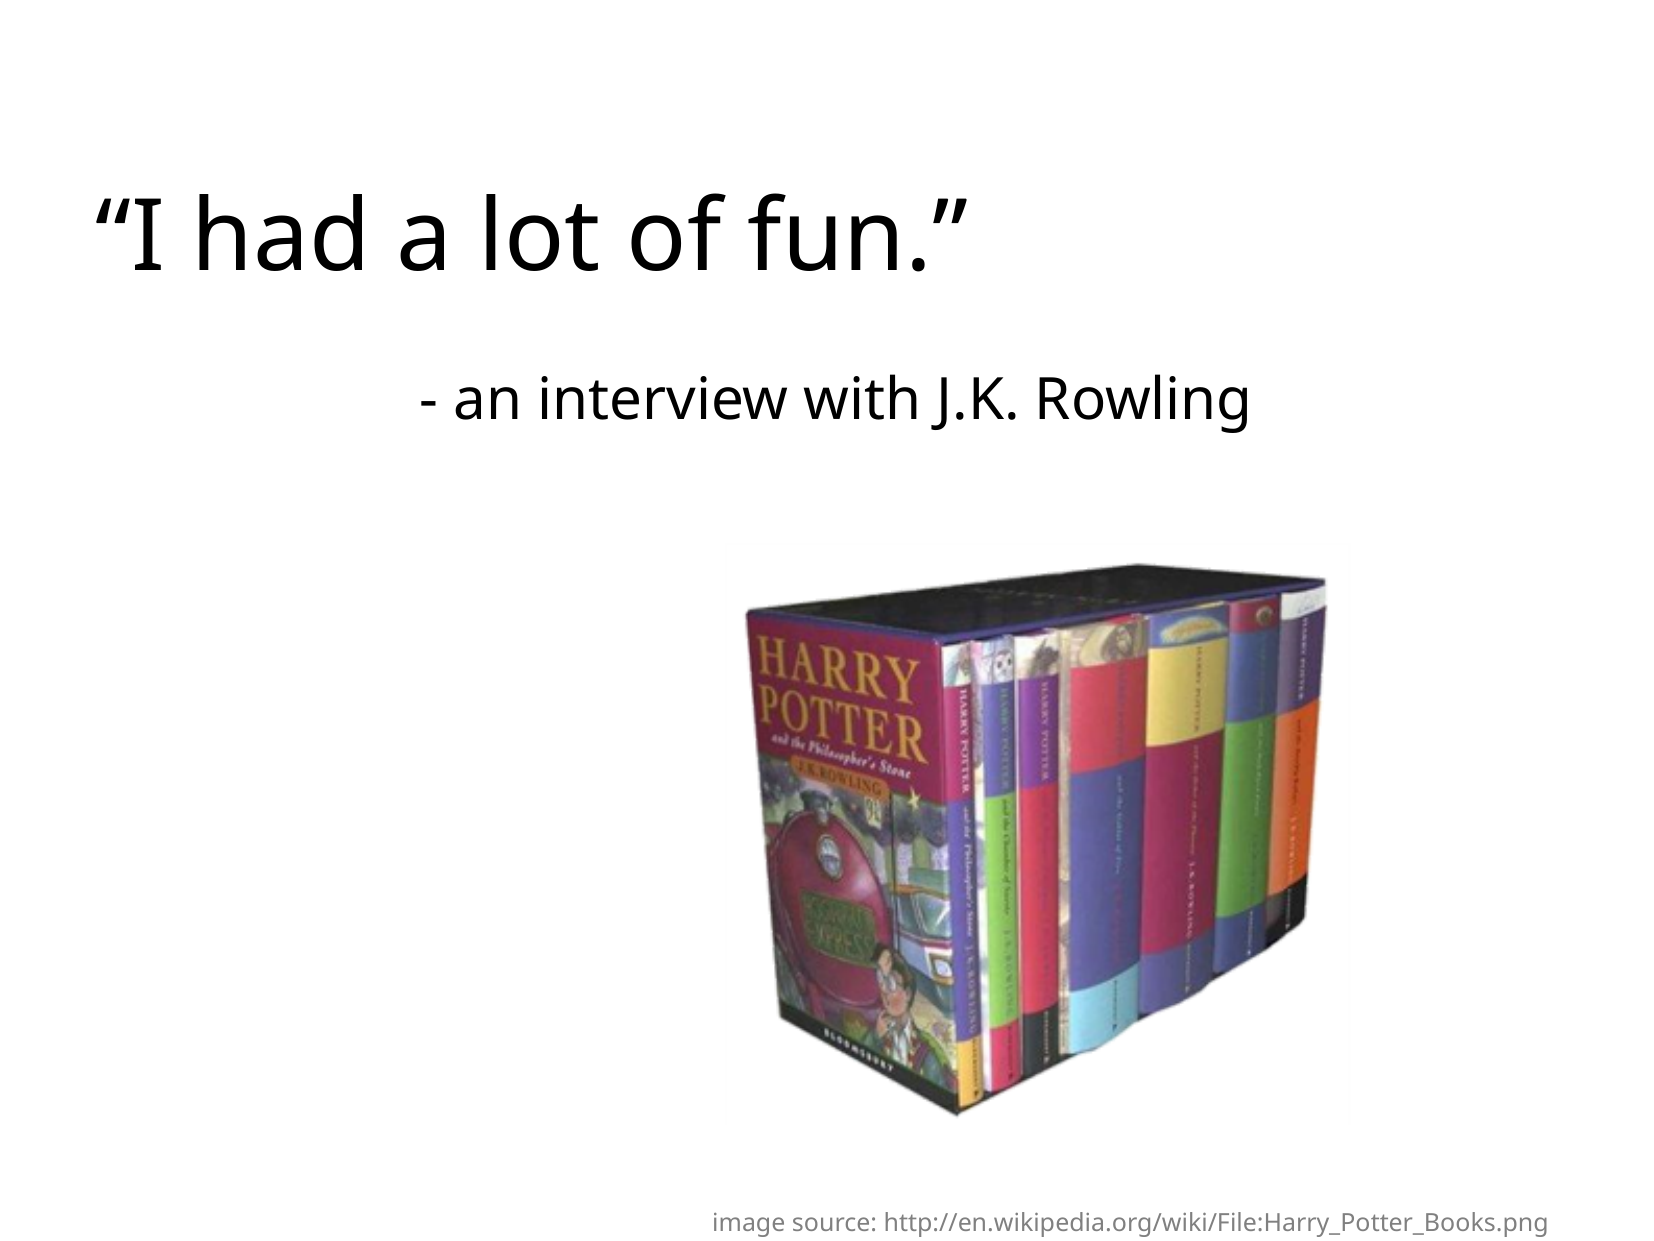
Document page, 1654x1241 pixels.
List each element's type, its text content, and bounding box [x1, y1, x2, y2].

text_box “I had a lot of fun.” [81, 156, 1560, 293]
text_box image source: http://en.wikipedia.org/wiki/File:Harry_Potter_Books.png [697, 1197, 1654, 1241]
text_box - an interview with J.K. Rowling [405, 350, 1363, 436]
picture [725, 543, 1351, 1126]
